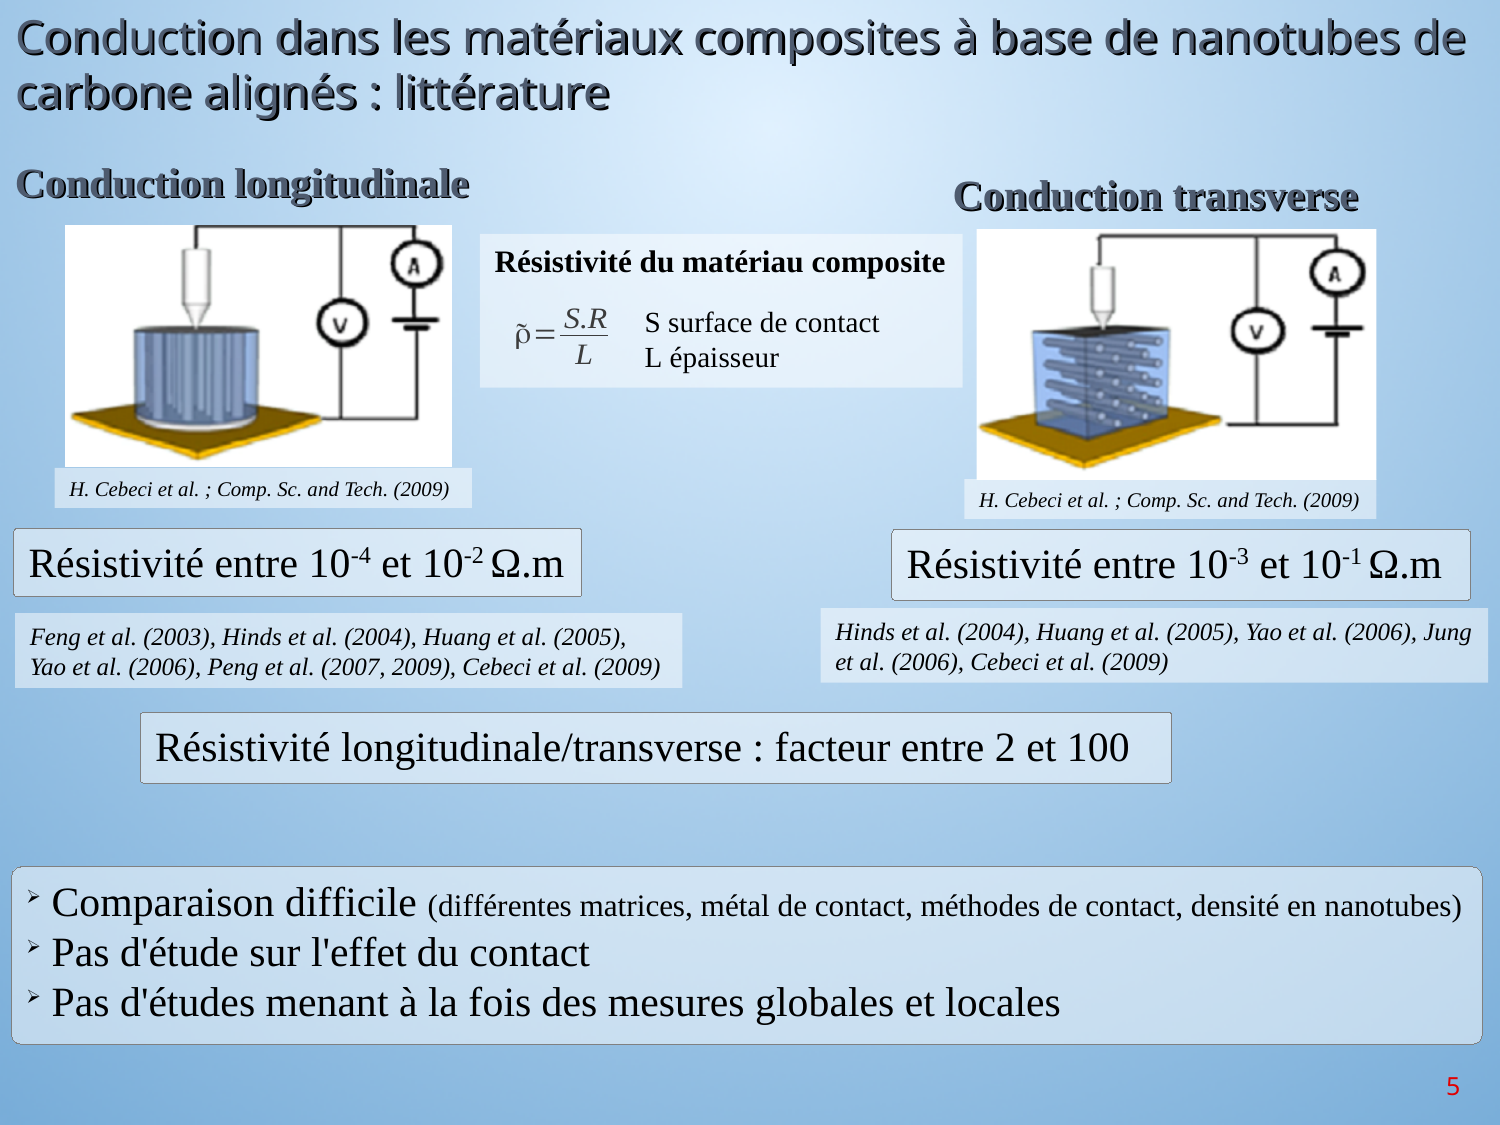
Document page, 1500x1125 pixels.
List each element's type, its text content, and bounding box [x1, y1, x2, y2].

title Conduction dans les matériaux composites à base de nanotubes de carbone alignés : littérature [0, 0, 1489, 126]
text_box H. Cebeci et al. ; Comp. Sc. and Tech. (2009) [964, 479, 1377, 519]
text_box Résistivité entre 10-4 et 10-2 Ω.m [13, 528, 582, 614]
text_box <numéro> [1349, 1080, 1476, 1103]
text_box Feng et al. (2003), Hinds et al. (2004), Huang et al. (2005), Yao et al. (2006), Peng et al. (2007, 2009), Cebeci et al. (2009) [15, 613, 683, 688]
text_box H. Cebeci et al. ; Comp. Sc. and Tech. (2009) [54, 467, 472, 508]
chart [507, 300, 617, 371]
text_box Résistivité longitudinale/transverse : facteur entre 2 et 100 [140, 712, 1172, 777]
text_box [140, 777, 1172, 784]
text_box Résistivité entre 10-3 et 10-1 Ω.m [891, 529, 1471, 595]
text_box Conduction longitudinale [0, 144, 609, 216]
text_box Conduction transverse [937, 157, 1500, 228]
text_box Résistivité du matériau composite S surface de contact L épaisseur [479, 233, 963, 388]
picture [0, 0, 1500, 1125]
text_box [891, 595, 1471, 601]
text_box Hinds et al. (2004), Huang et al. (2005), Yao et al. (2006), Jung et al. (2006), Cebeci et al. (2009) [820, 608, 1489, 683]
text_box Comparaison difficile (différentes matrices, métal de contact, méthodes de contact, densité en nanotubes) Pas d'étude sur l'effet du contact Pas d'études menant à la fois des mesures globales et locales [11, 866, 1483, 1080]
